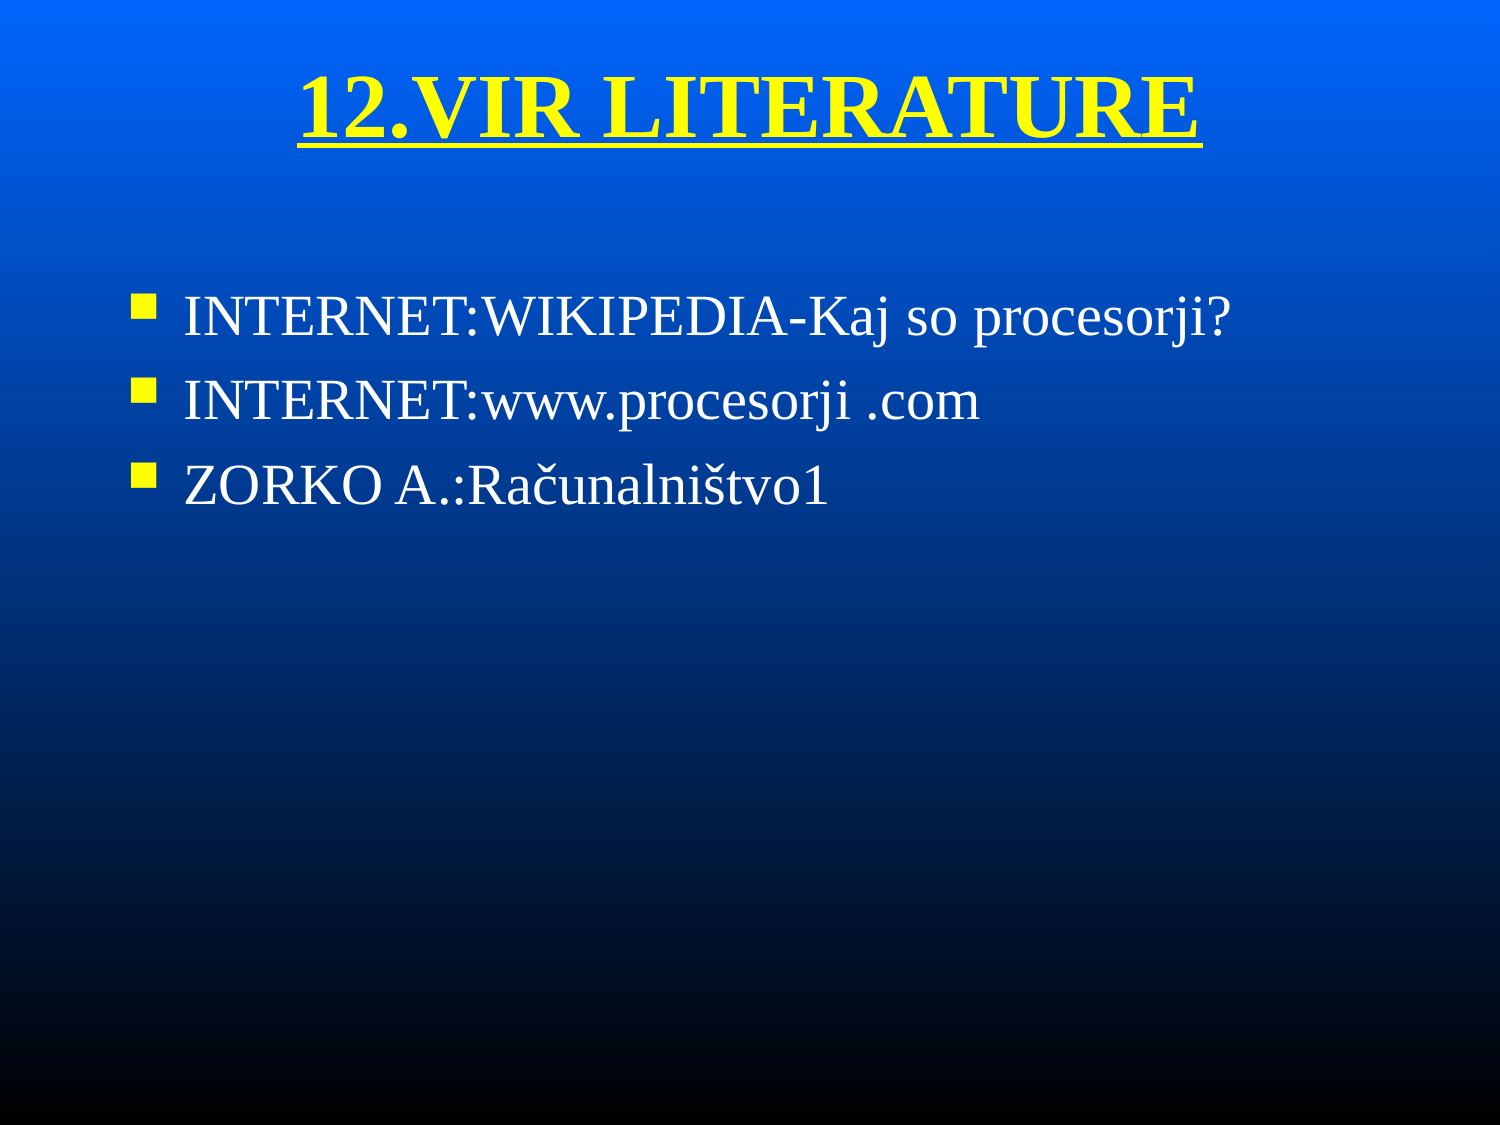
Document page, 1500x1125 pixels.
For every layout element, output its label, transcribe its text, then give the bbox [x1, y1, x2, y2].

list INTERNET:WIKIPEDIA-Kaj so procesorji? INTERNET:www.procesorji .com ZORKO A.:Računalništvo1 [112, 269, 1388, 923]
title 12.VIR LITERATURE [112, 38, 1388, 269]
